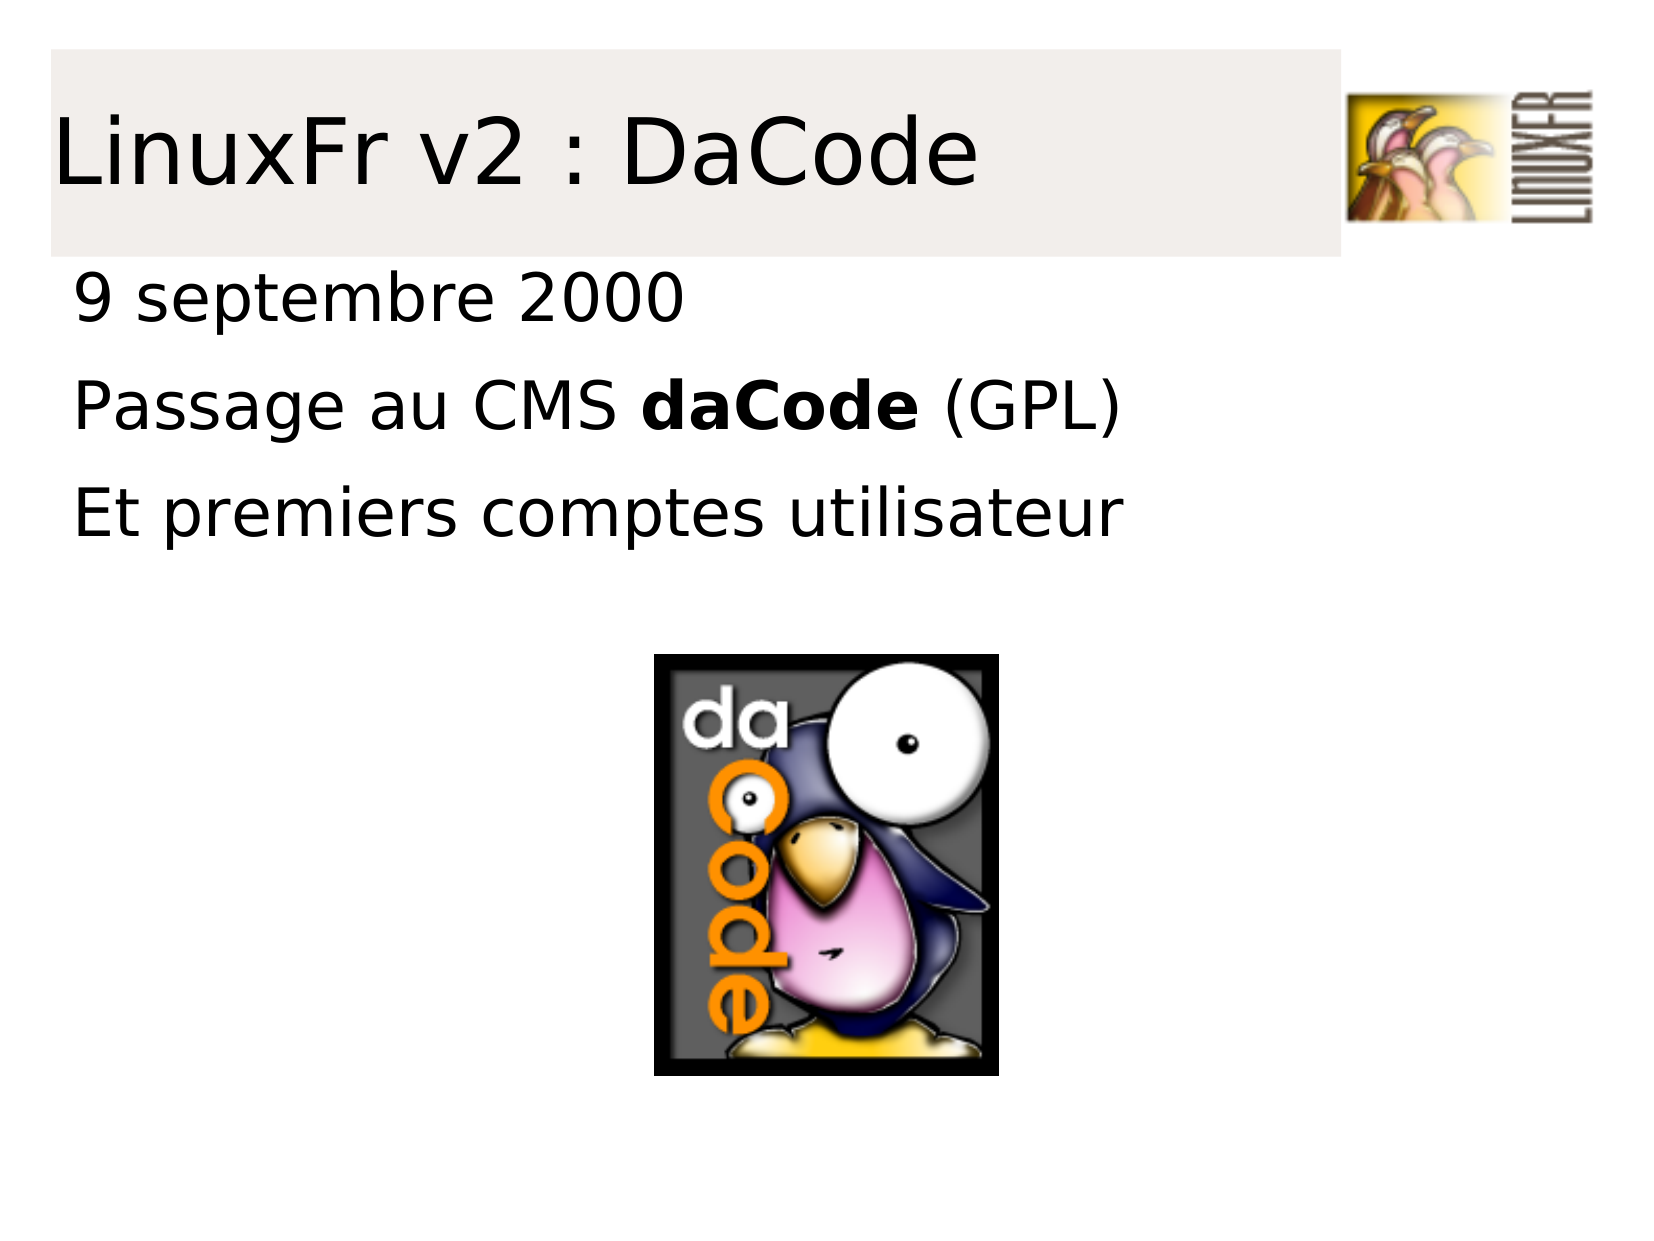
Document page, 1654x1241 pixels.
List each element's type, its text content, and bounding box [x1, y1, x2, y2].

picture [1342, 88, 1601, 229]
title LinuxFr v2 : DaCode [51, 49, 1342, 257]
picture [654, 654, 999, 1076]
list 9 septembre 2000 Passage au CMS daCode (GPL) Et premiers comptes utilisateur [54, 259, 1628, 1103]
